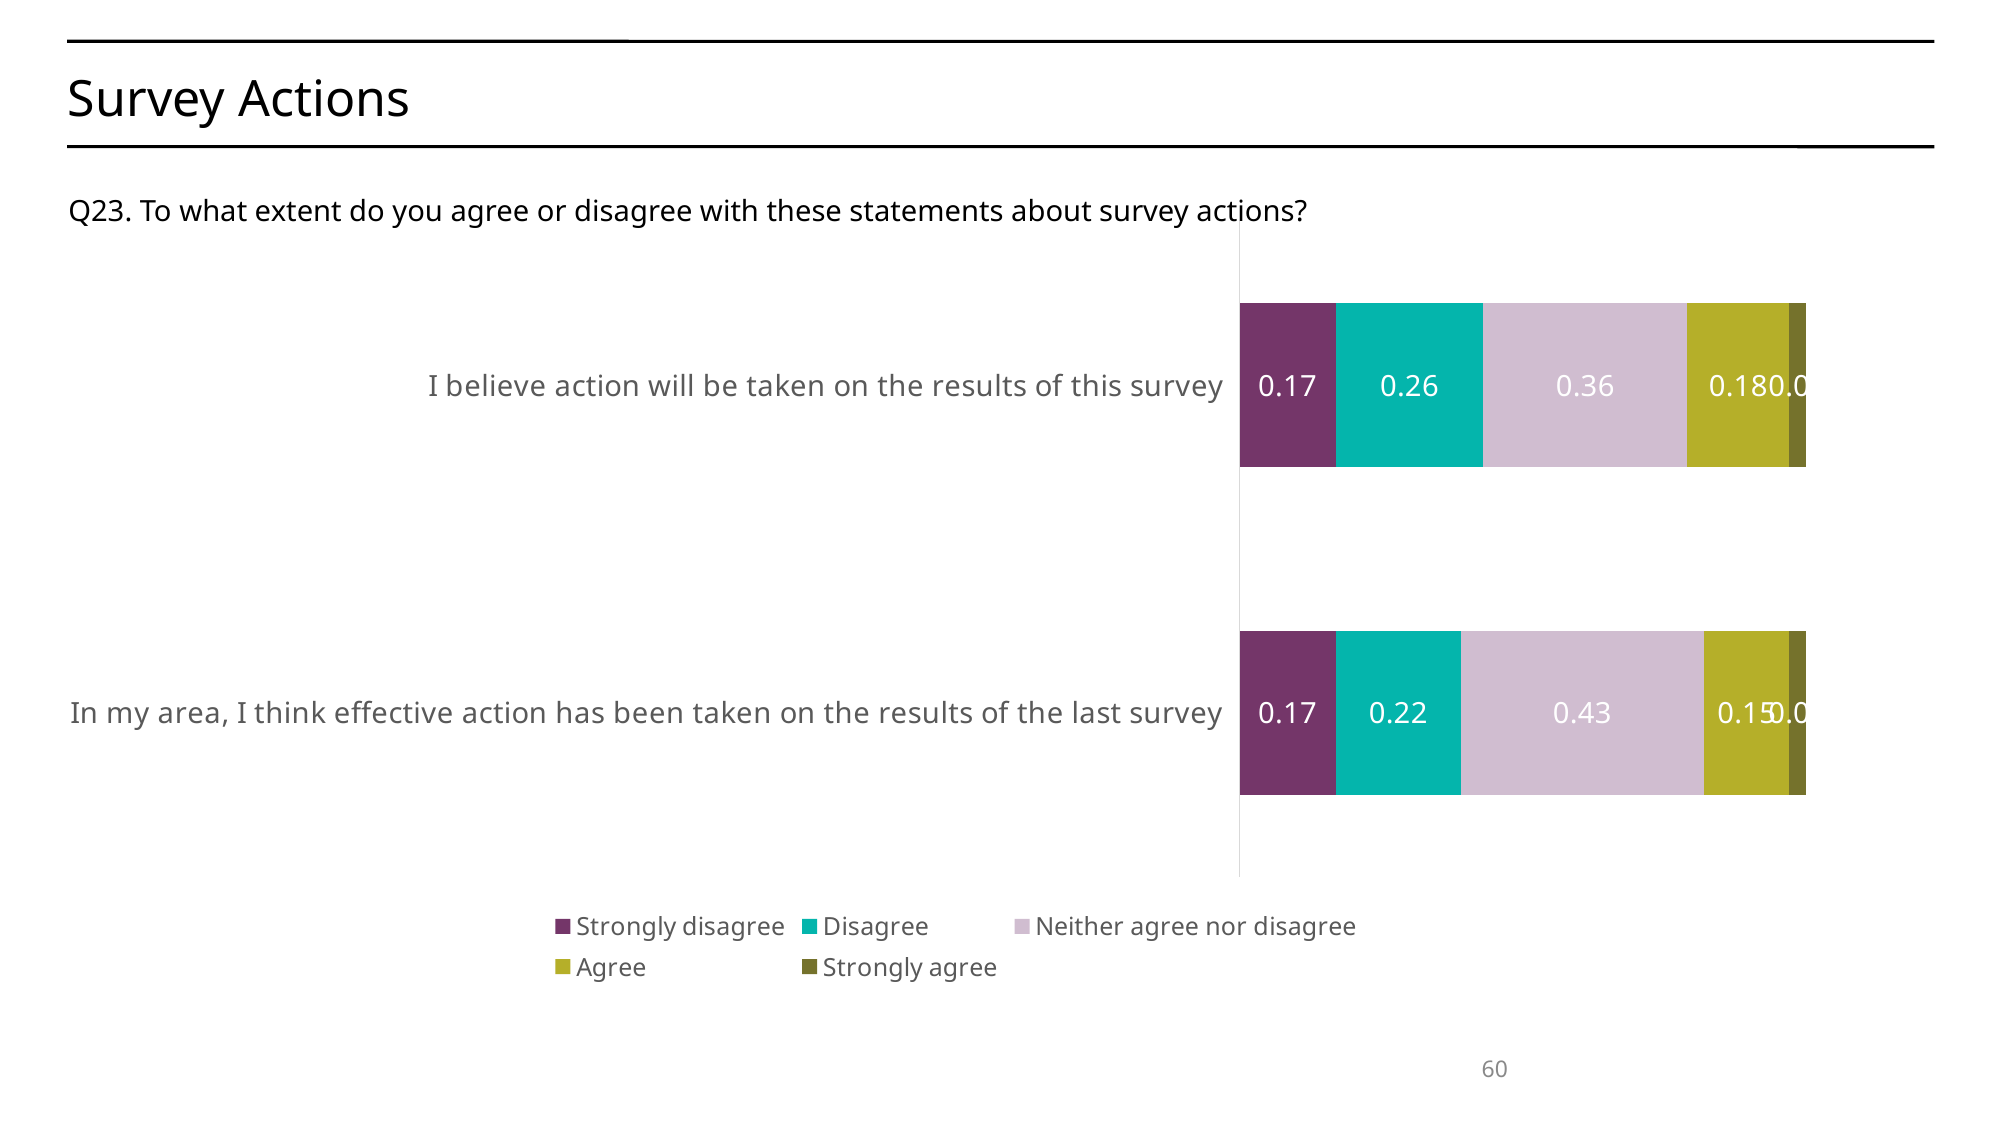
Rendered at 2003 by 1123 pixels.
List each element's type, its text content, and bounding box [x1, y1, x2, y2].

text_box Q23. To what extent do you agree or disagree with these statements about survey actions? [68, 184, 1586, 227]
chart [70, 205, 1842, 990]
text_box 60 [1466, 1039, 1934, 1100]
title Survey Actions [67, 48, 1936, 136]
